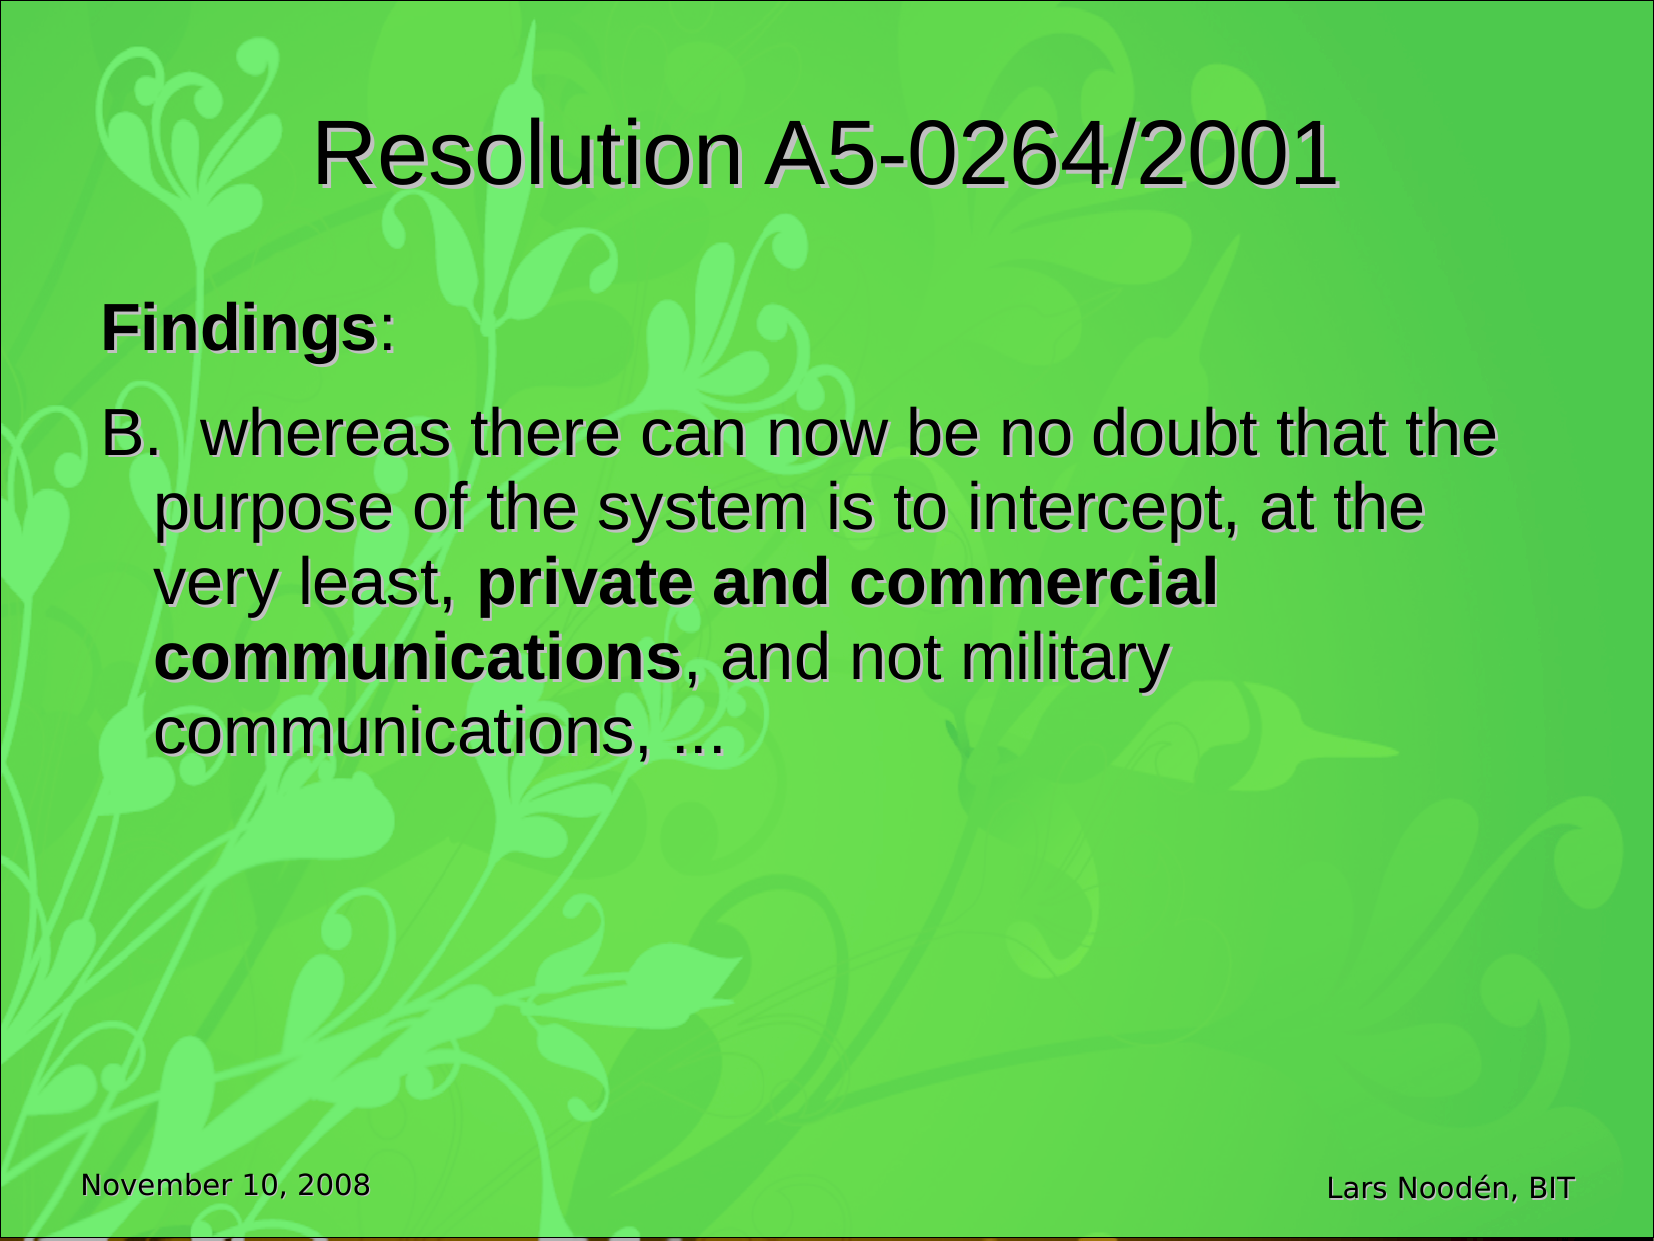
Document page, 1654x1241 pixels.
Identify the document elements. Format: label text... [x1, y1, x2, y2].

title Resolution A5-0264/2001 [82, 49, 1571, 257]
list Findings: B. whereas there can now be no doubt that the purpose of the system is to intercept, at the very least, private and commercial communications, and not military communications, ... [82, 290, 1571, 1109]
